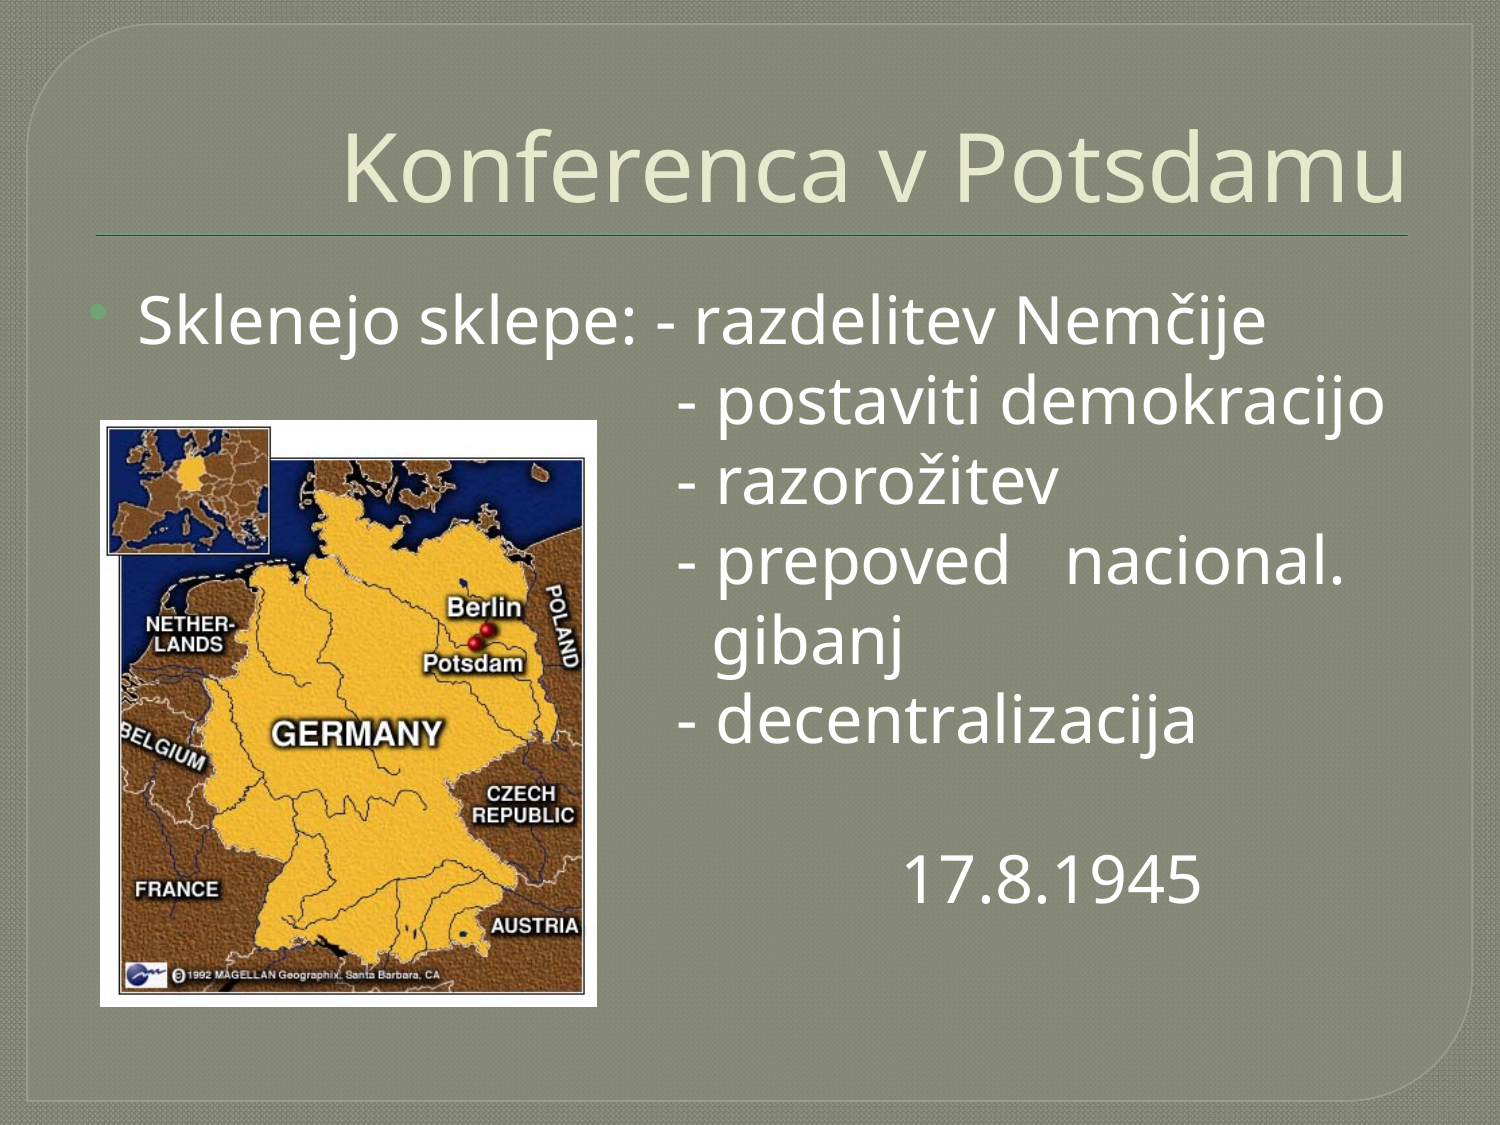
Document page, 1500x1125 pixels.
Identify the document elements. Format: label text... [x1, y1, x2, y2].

picture [0, 0, 1500, 1125]
list Sklenejo sklepe: - razdelitev Nemčije - postaviti demokracijo - razorožitev - prepoved nacional. gibanj - decentralizacija 17.8.1945 [75, 270, 1425, 1013]
title Konferenca v Potsdamu [75, 41, 1425, 230]
